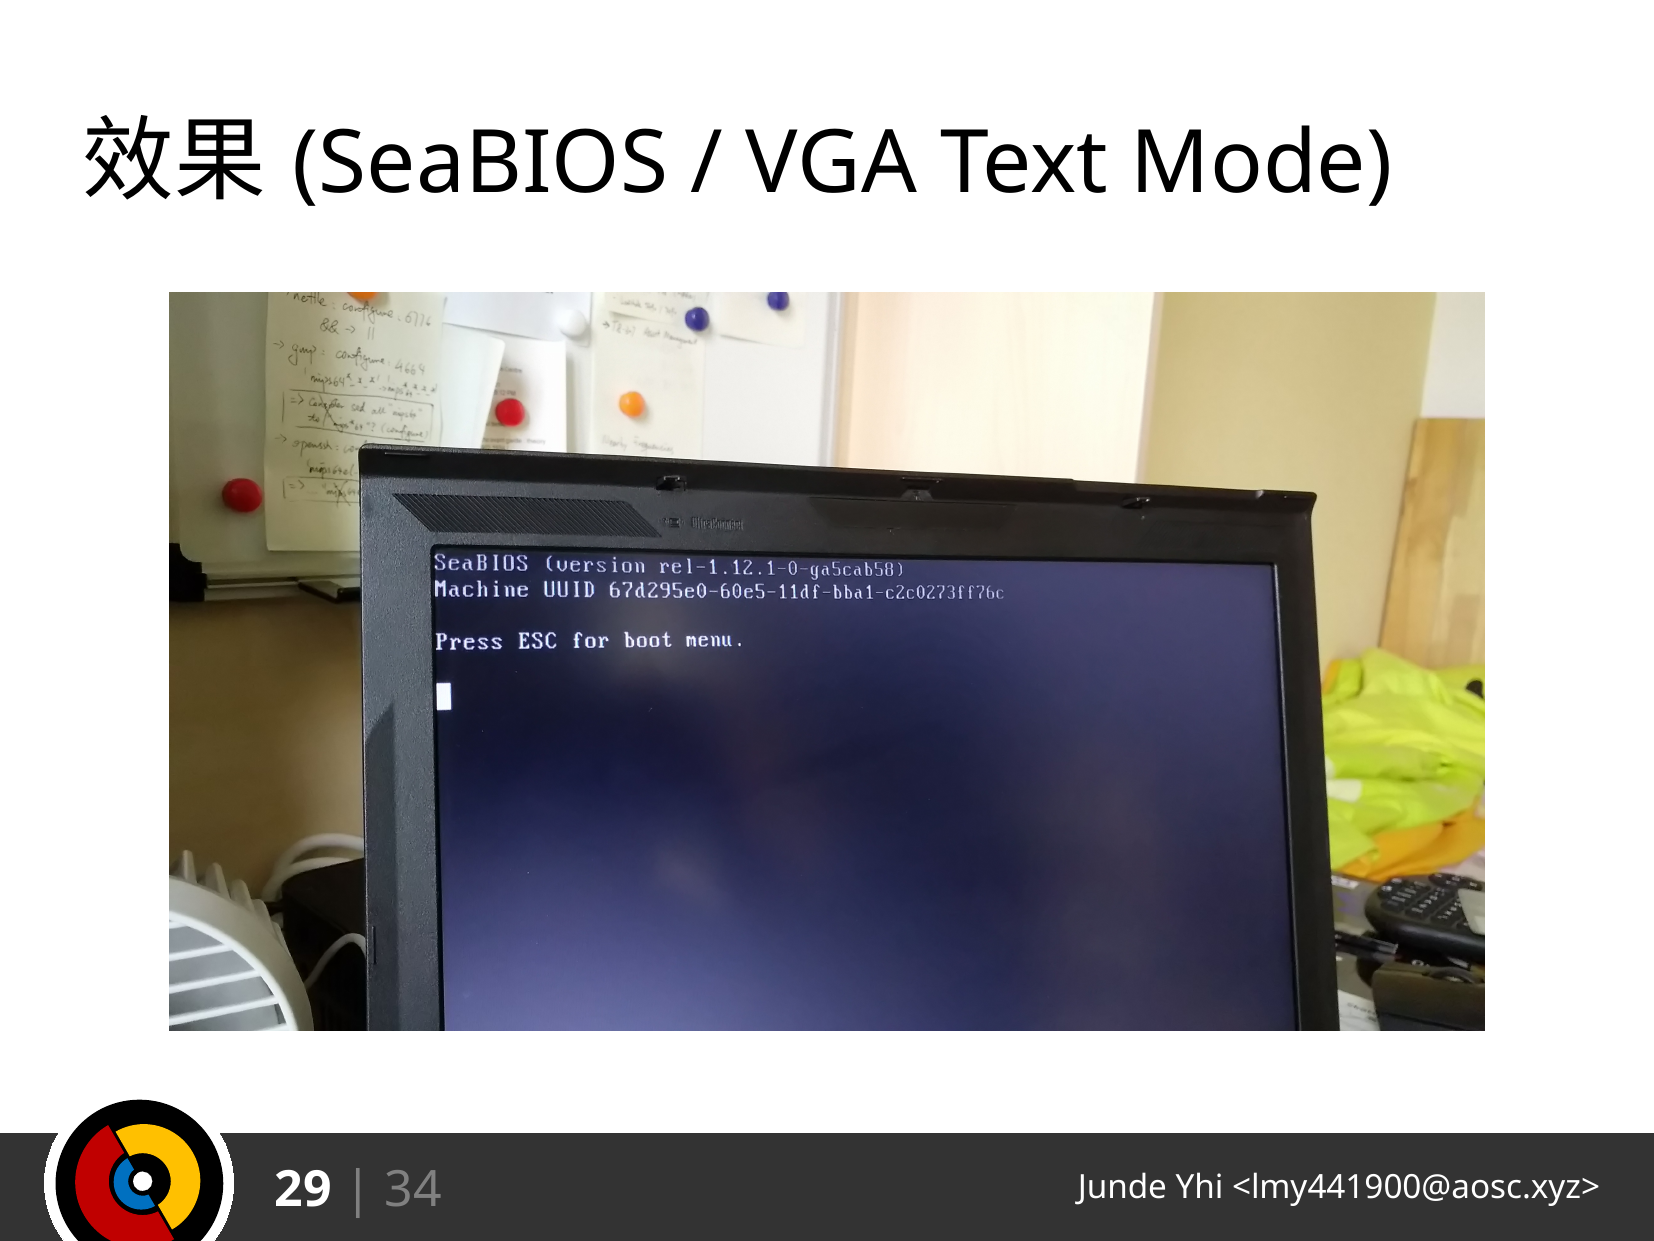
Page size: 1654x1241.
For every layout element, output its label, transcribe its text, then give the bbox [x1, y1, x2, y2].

title 效果(SeaBIOS / VGA Text Mode) [82, 49, 1571, 257]
picture [169, 292, 1485, 1031]
